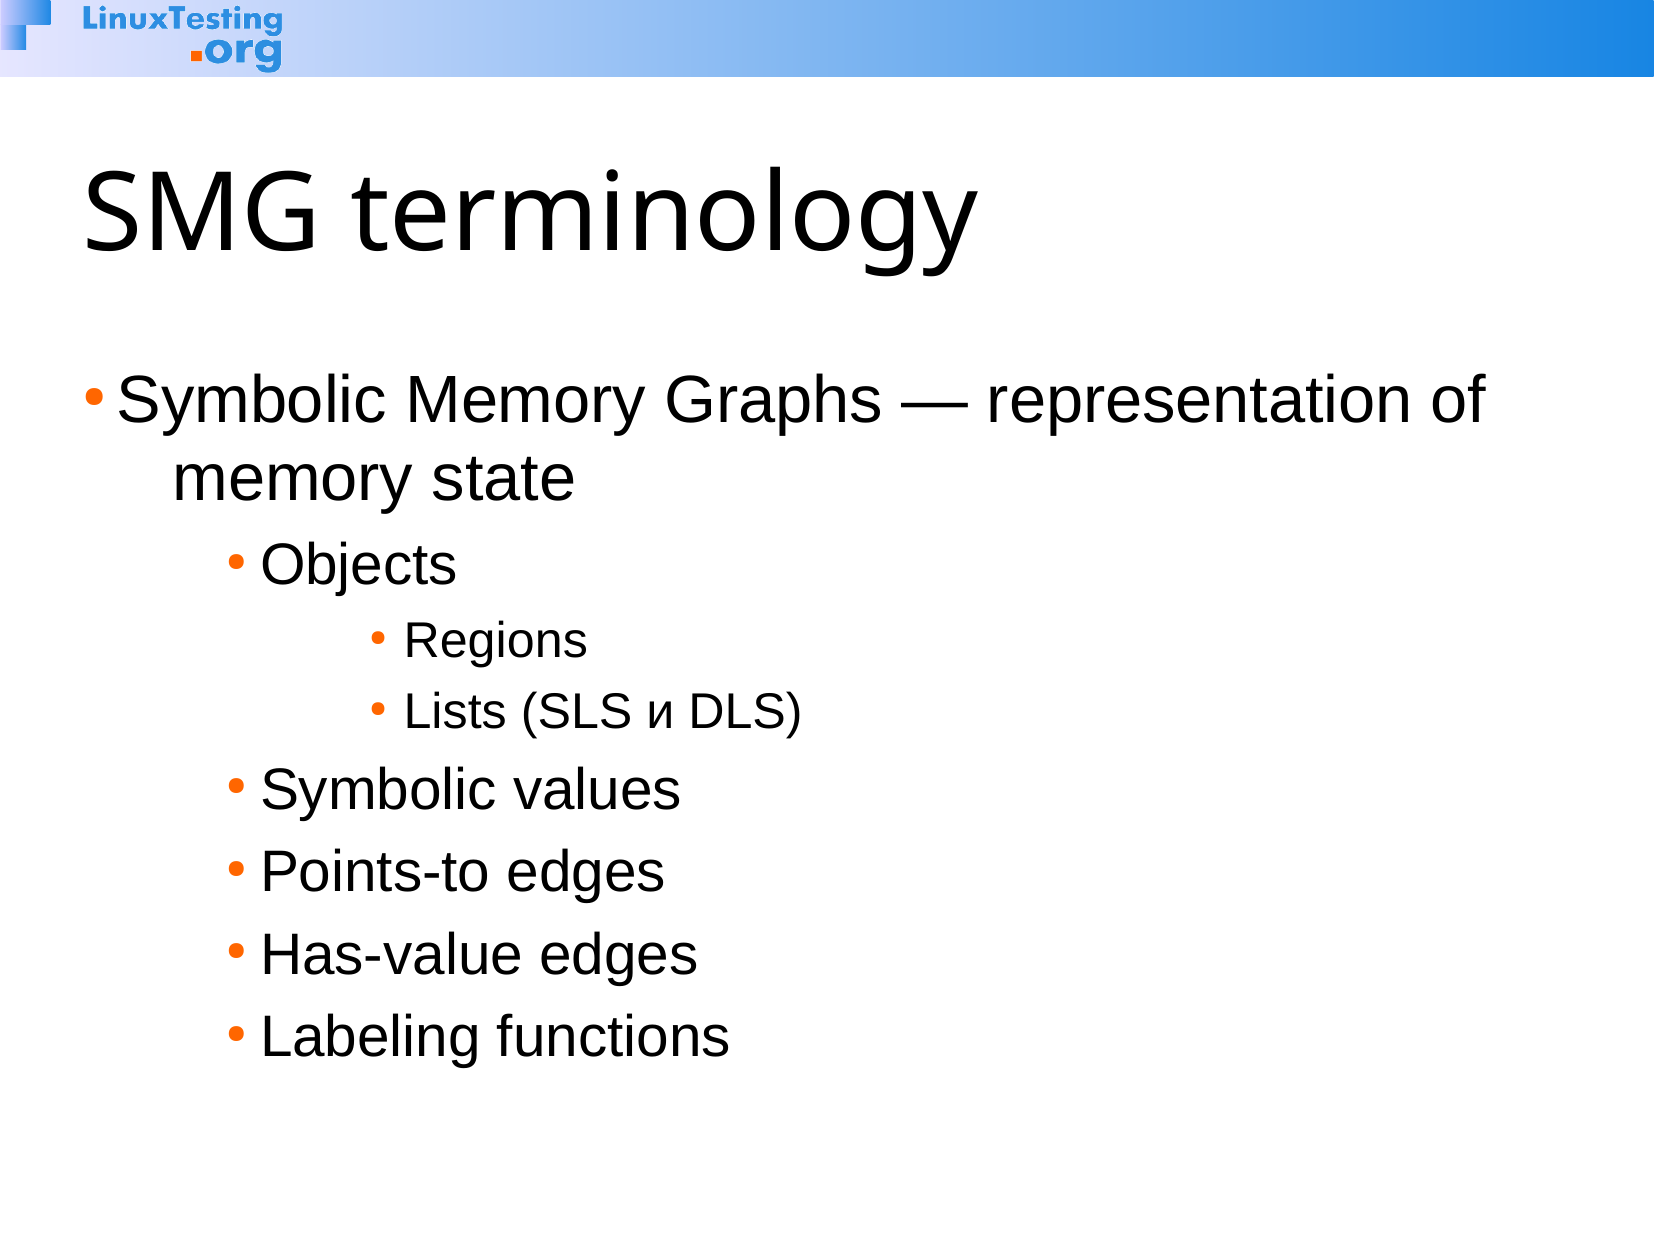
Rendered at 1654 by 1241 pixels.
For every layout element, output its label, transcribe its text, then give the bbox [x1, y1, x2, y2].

list Symbolic Memory Graphs — representation of memory state Objects Regions Lists (SLS и DLS) Symbolic values Points-to edges Has-value edges Labeling functions [82, 358, 1571, 1078]
picture [83, 5, 282, 73]
title SMG terminology [82, 76, 1571, 336]
